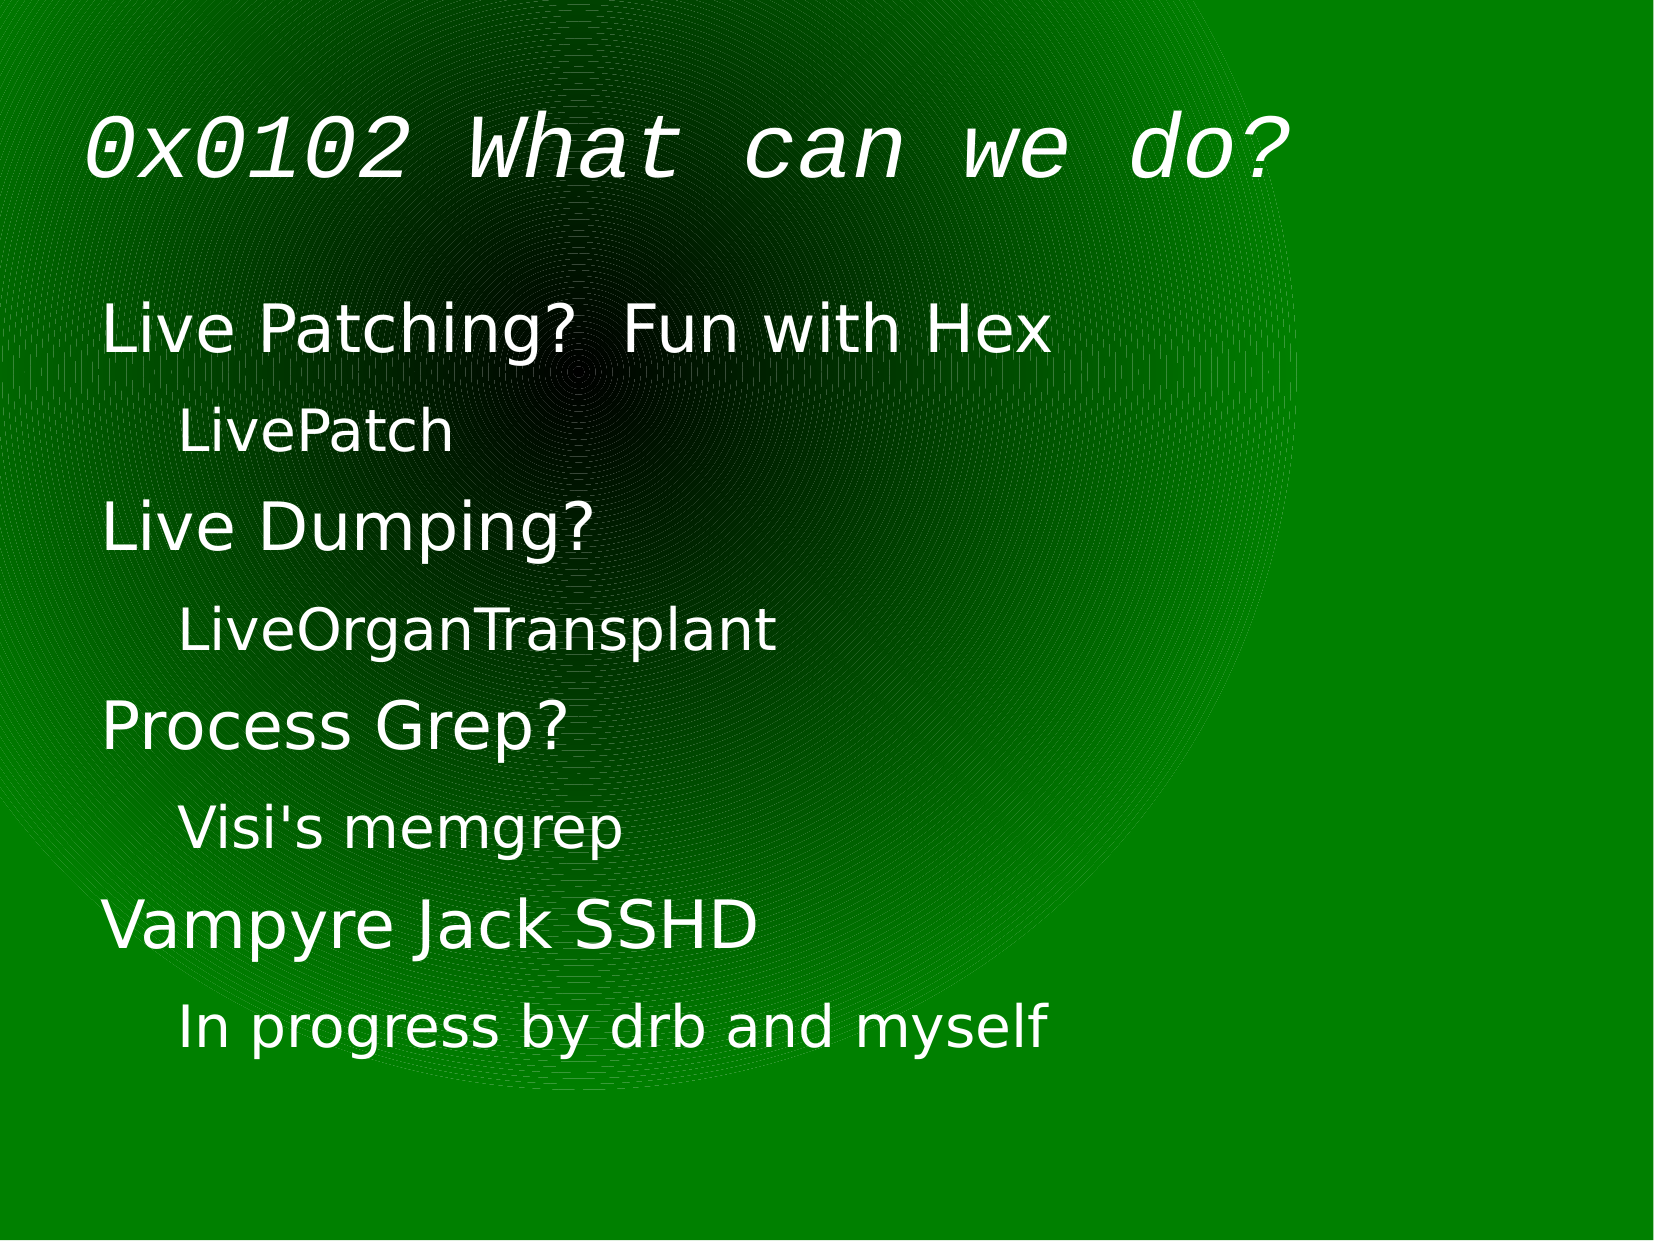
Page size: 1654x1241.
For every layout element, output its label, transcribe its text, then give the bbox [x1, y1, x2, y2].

title 0x0102 What can we do? [82, 56, 1571, 250]
list Live Patching? Fun with Hex LivePatch Live Dumping? LiveOrganTransplant Process Grep? Visi's memgrep Vampyre Jack SSHD In progress by drb and myself [82, 290, 1571, 1094]
